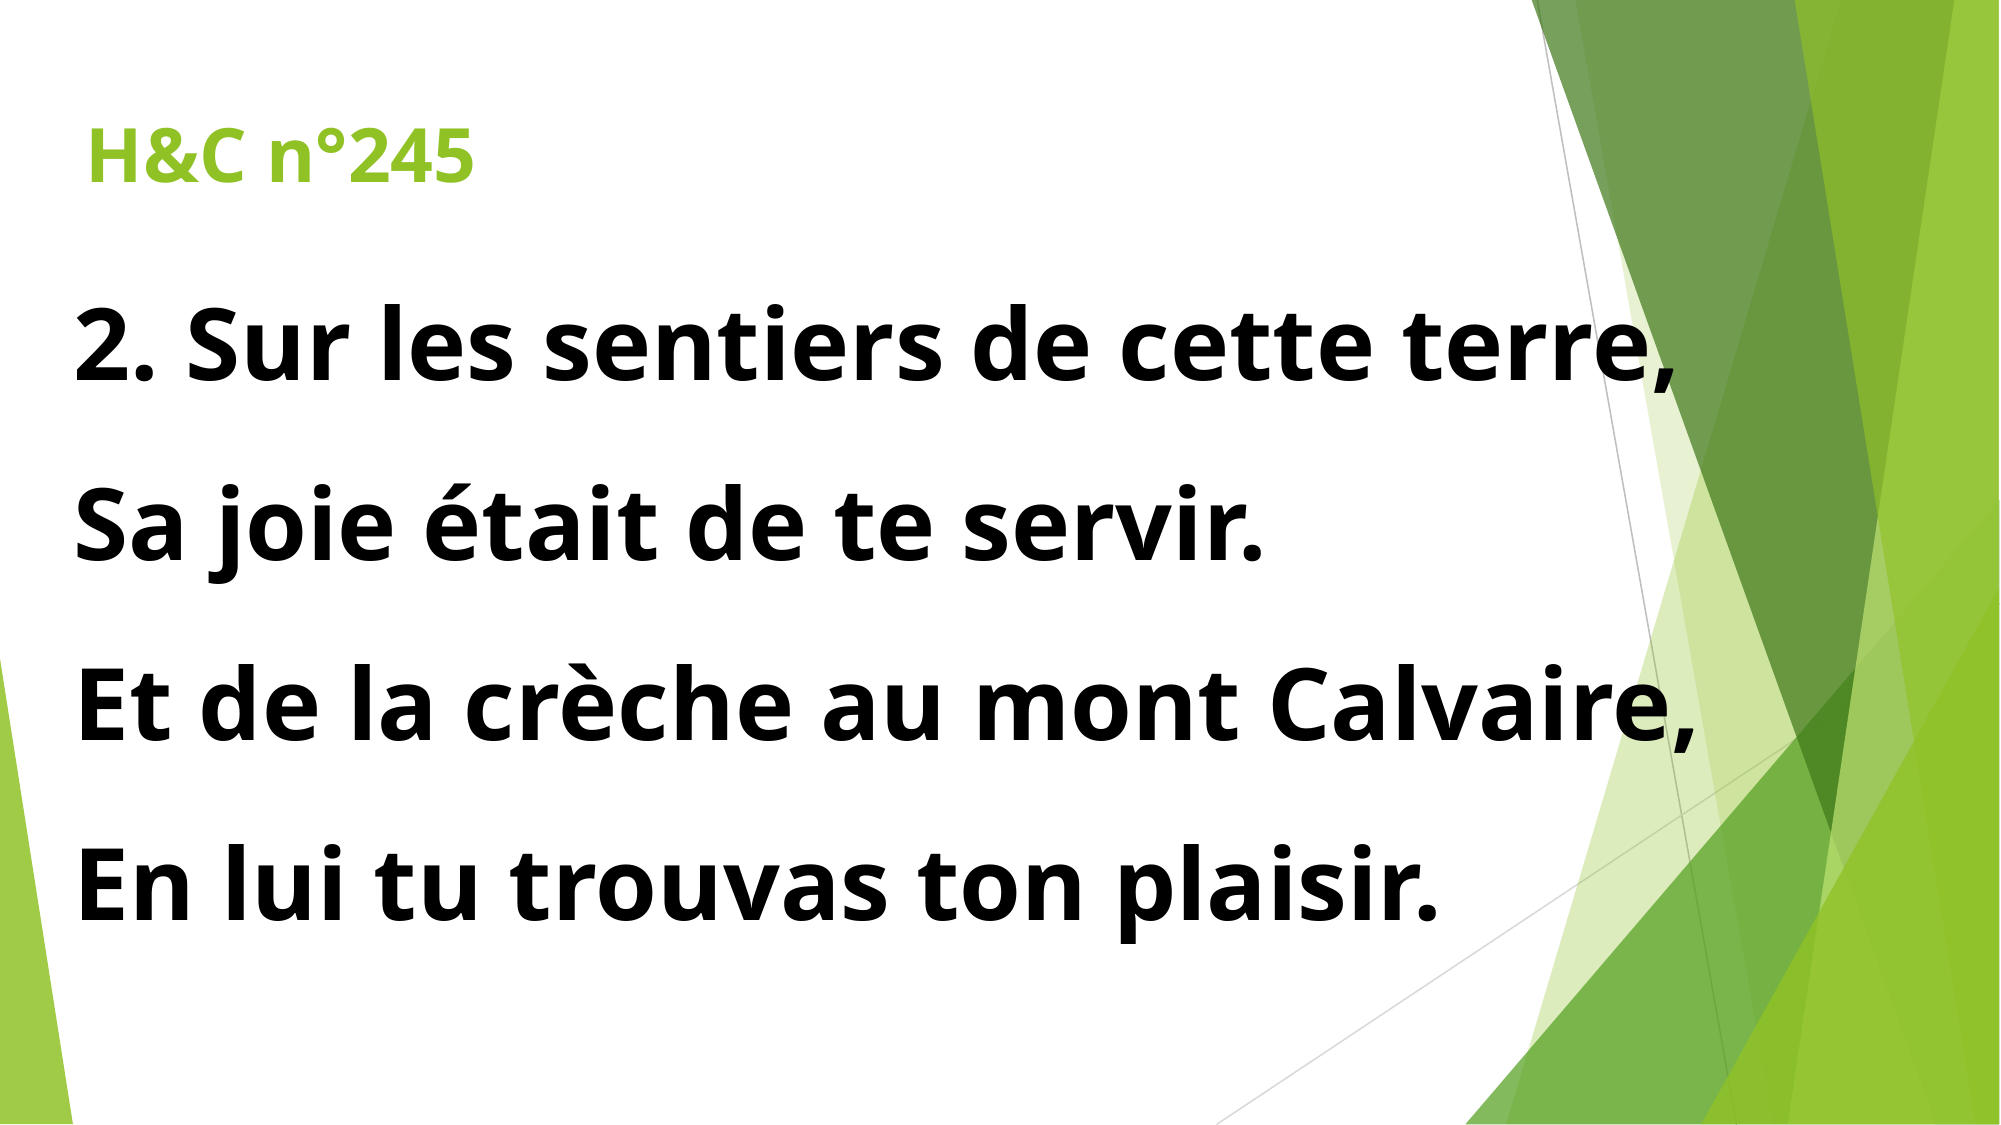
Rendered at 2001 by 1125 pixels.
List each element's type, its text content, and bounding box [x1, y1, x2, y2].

text_box H&C n°245 [70, 99, 1522, 213]
text_box 2. Sur les sentiers de cette terre, Sa joie était de te servir. Et de la crèche au mont Calvaire, En lui tu trouvas ton plaisir. [59, 213, 1973, 1037]
